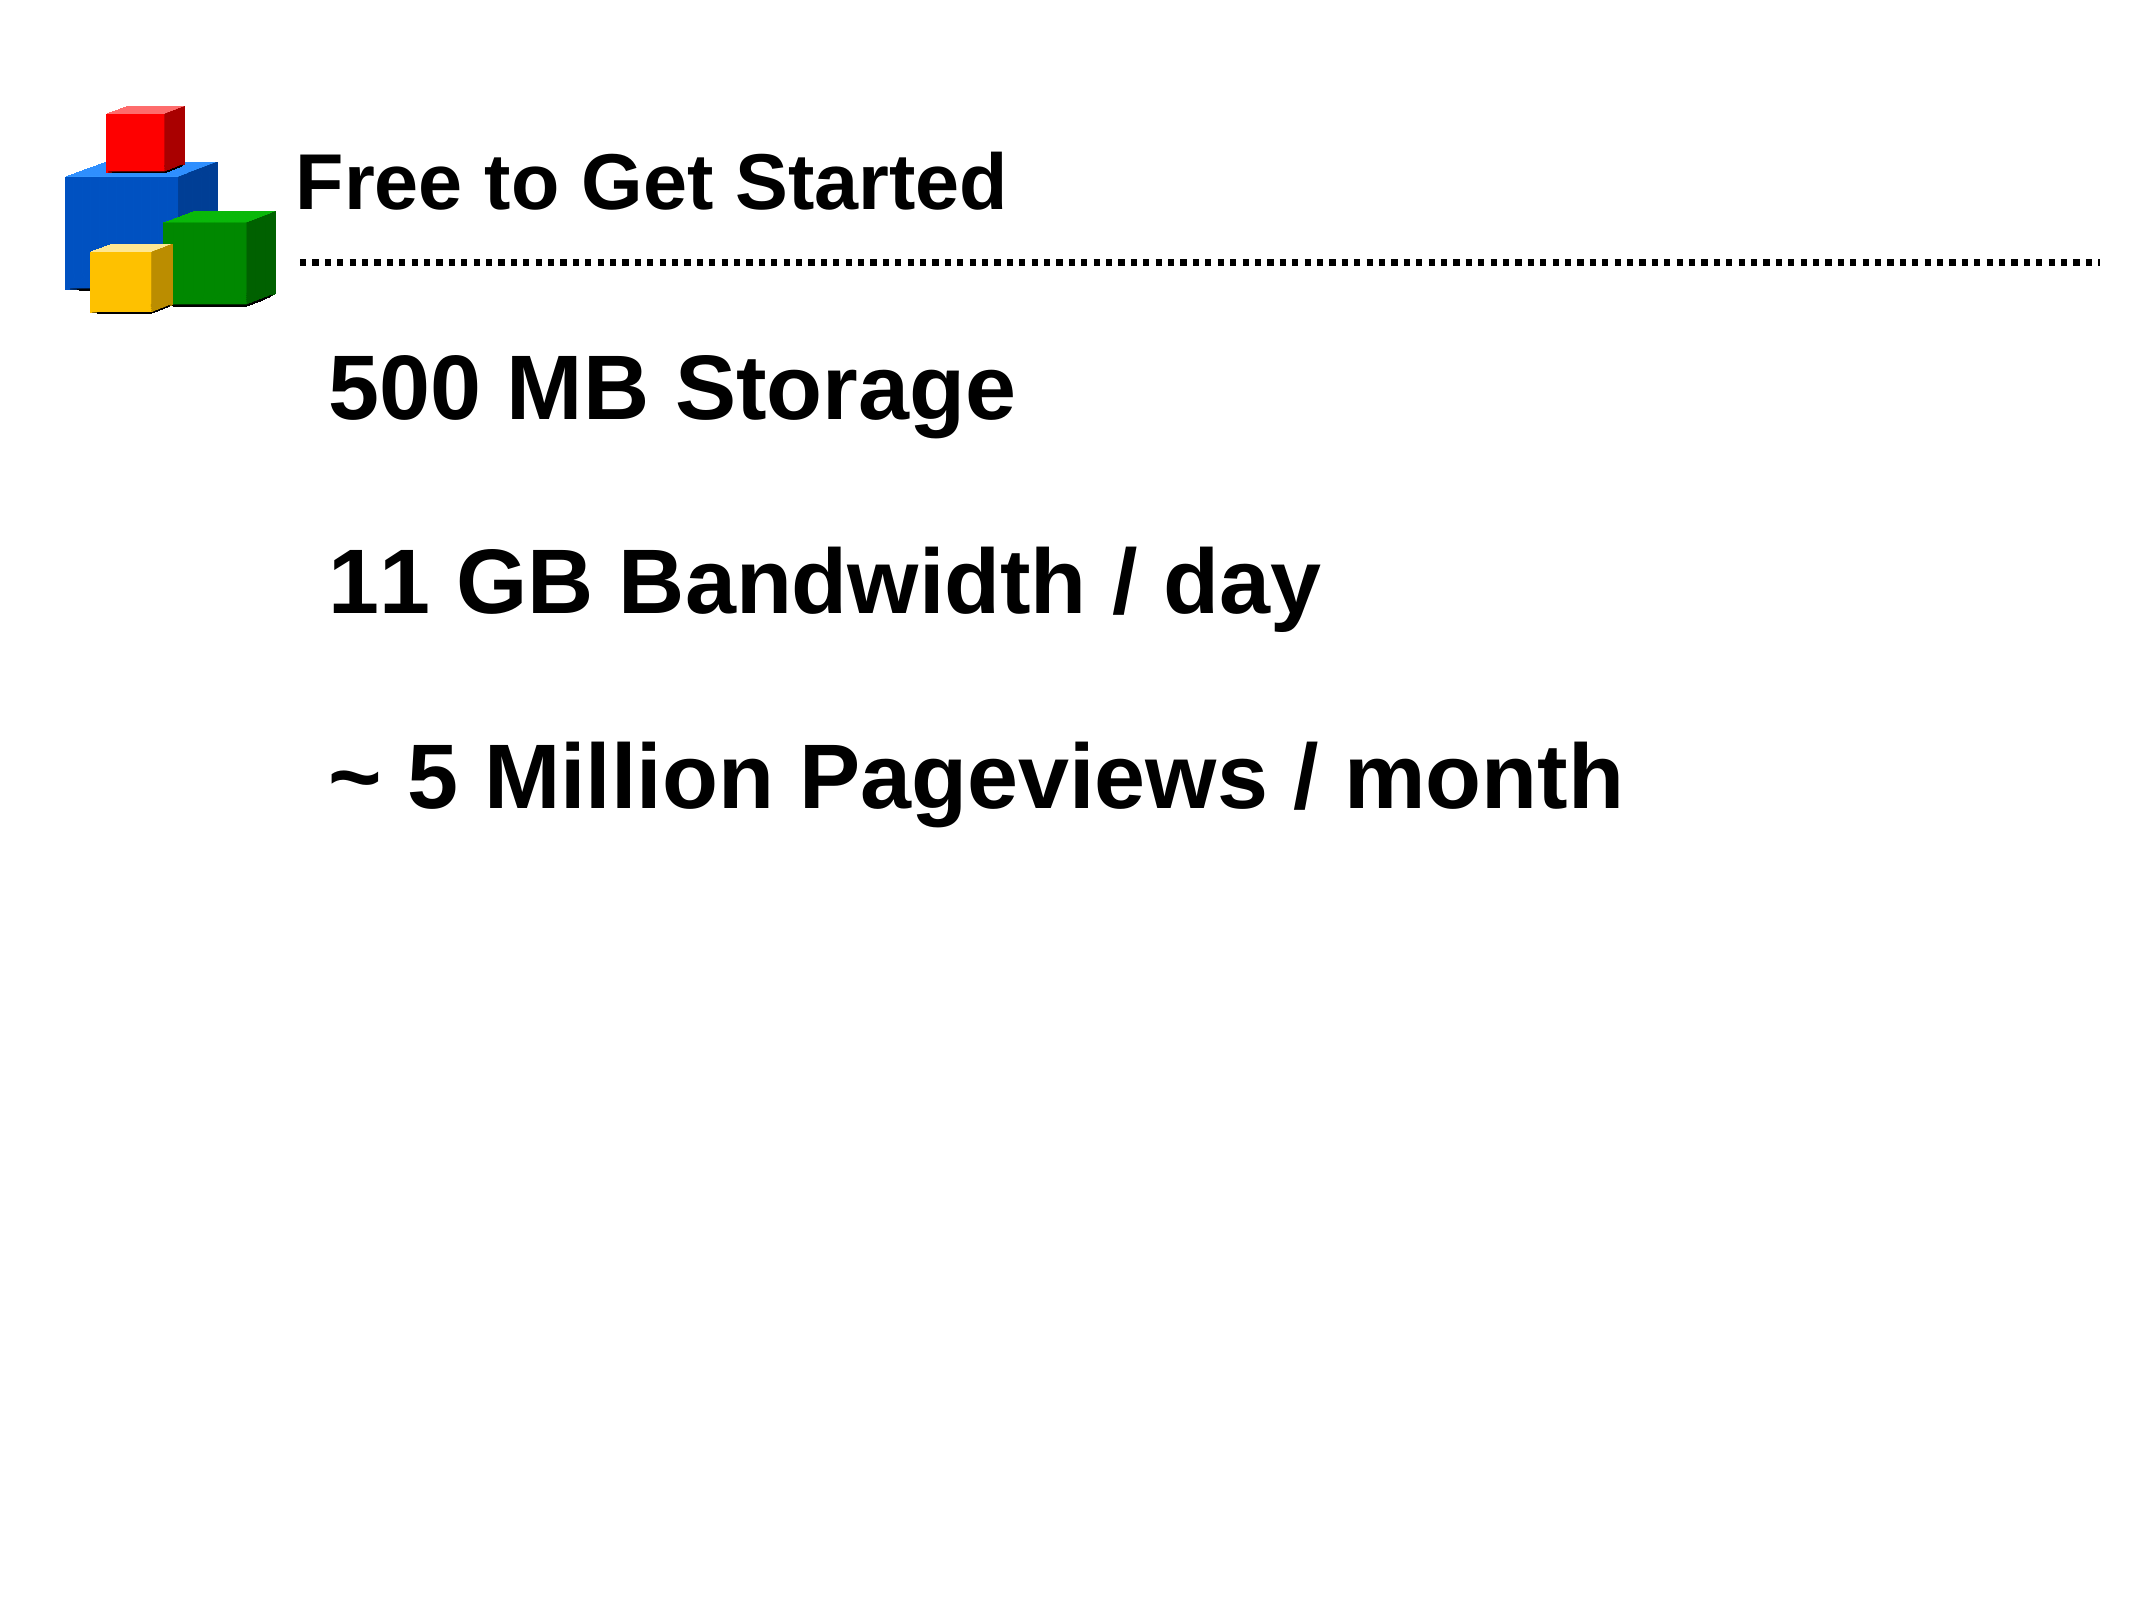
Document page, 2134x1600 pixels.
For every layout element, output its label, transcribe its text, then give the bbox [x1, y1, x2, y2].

text_box 500 MB Storage 11 GB Bandwidth / day ~ 5 Million Pageviews / month [328, 341, 1950, 940]
text_box Free to Get Started [295, 142, 2134, 230]
